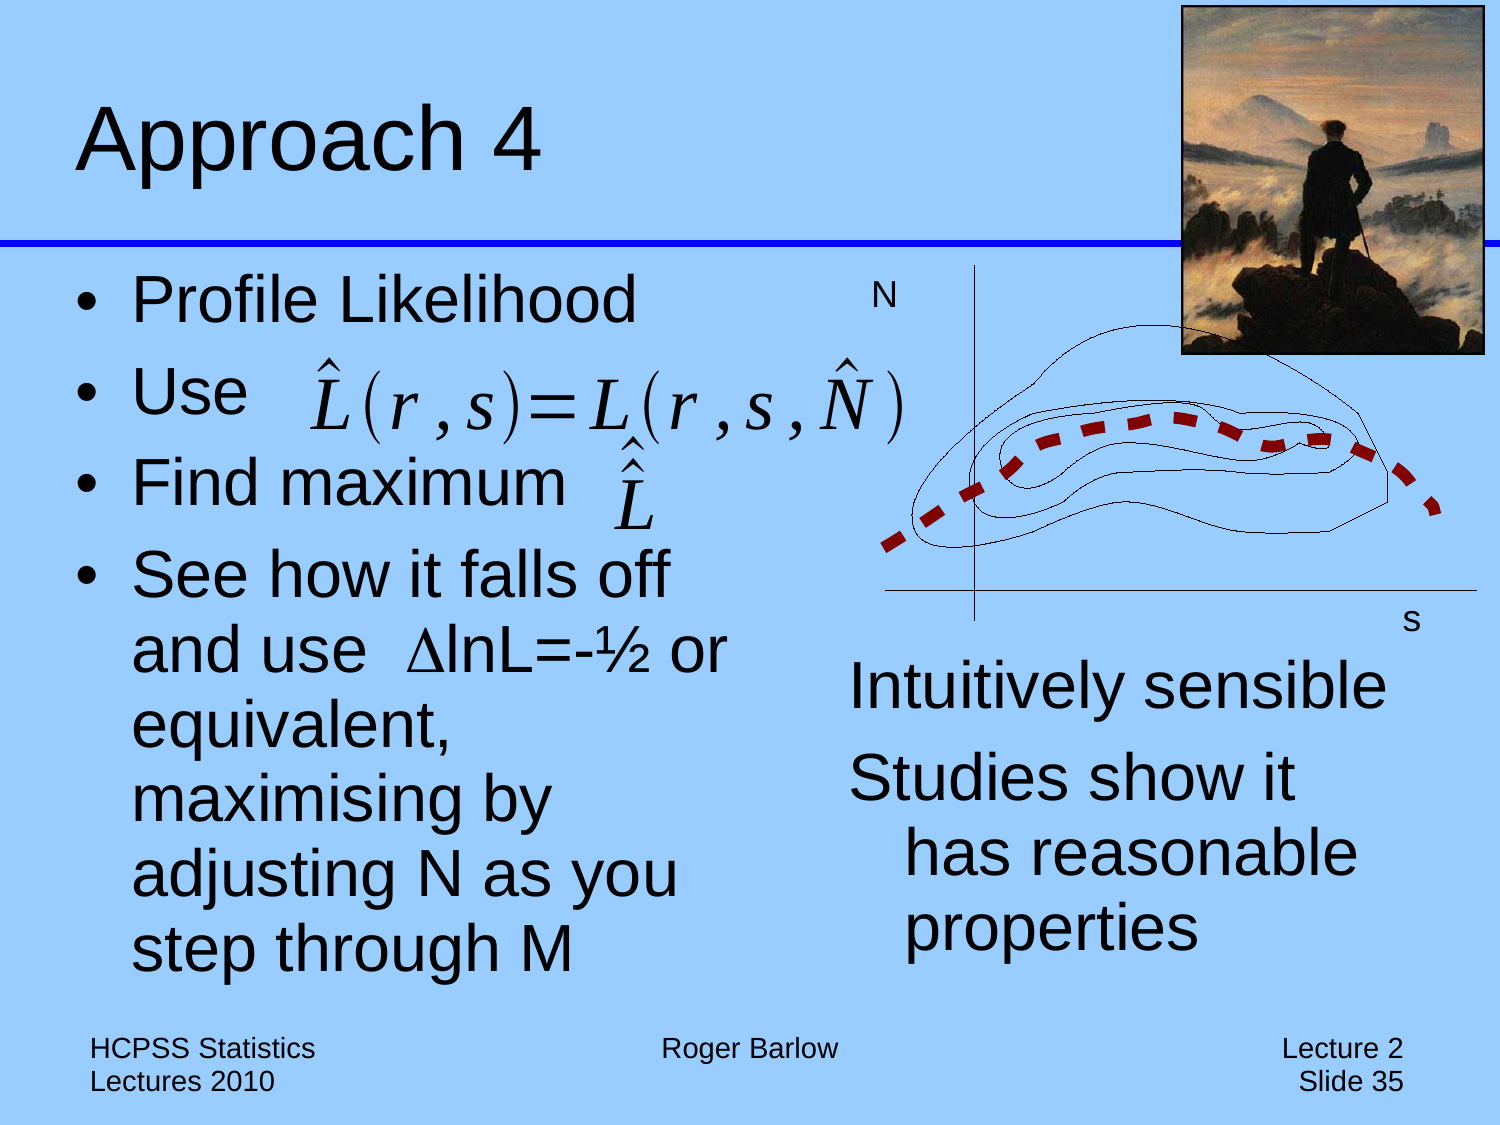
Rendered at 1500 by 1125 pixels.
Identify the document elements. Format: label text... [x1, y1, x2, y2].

text_box N [856, 265, 916, 323]
text_box s [1387, 590, 1447, 648]
picture [1181, 5, 1485, 355]
list Intuitively sensible Studies show it has reasonable properties [848, 648, 1418, 1093]
list Profile Likelihood Use Find maximum See how it falls off and use lnL=-½ or equivalent, maximising by adjusting N as you step through M [75, 262, 734, 1006]
chart [299, 354, 913, 546]
title Approach 4 [75, 45, 1181, 233]
